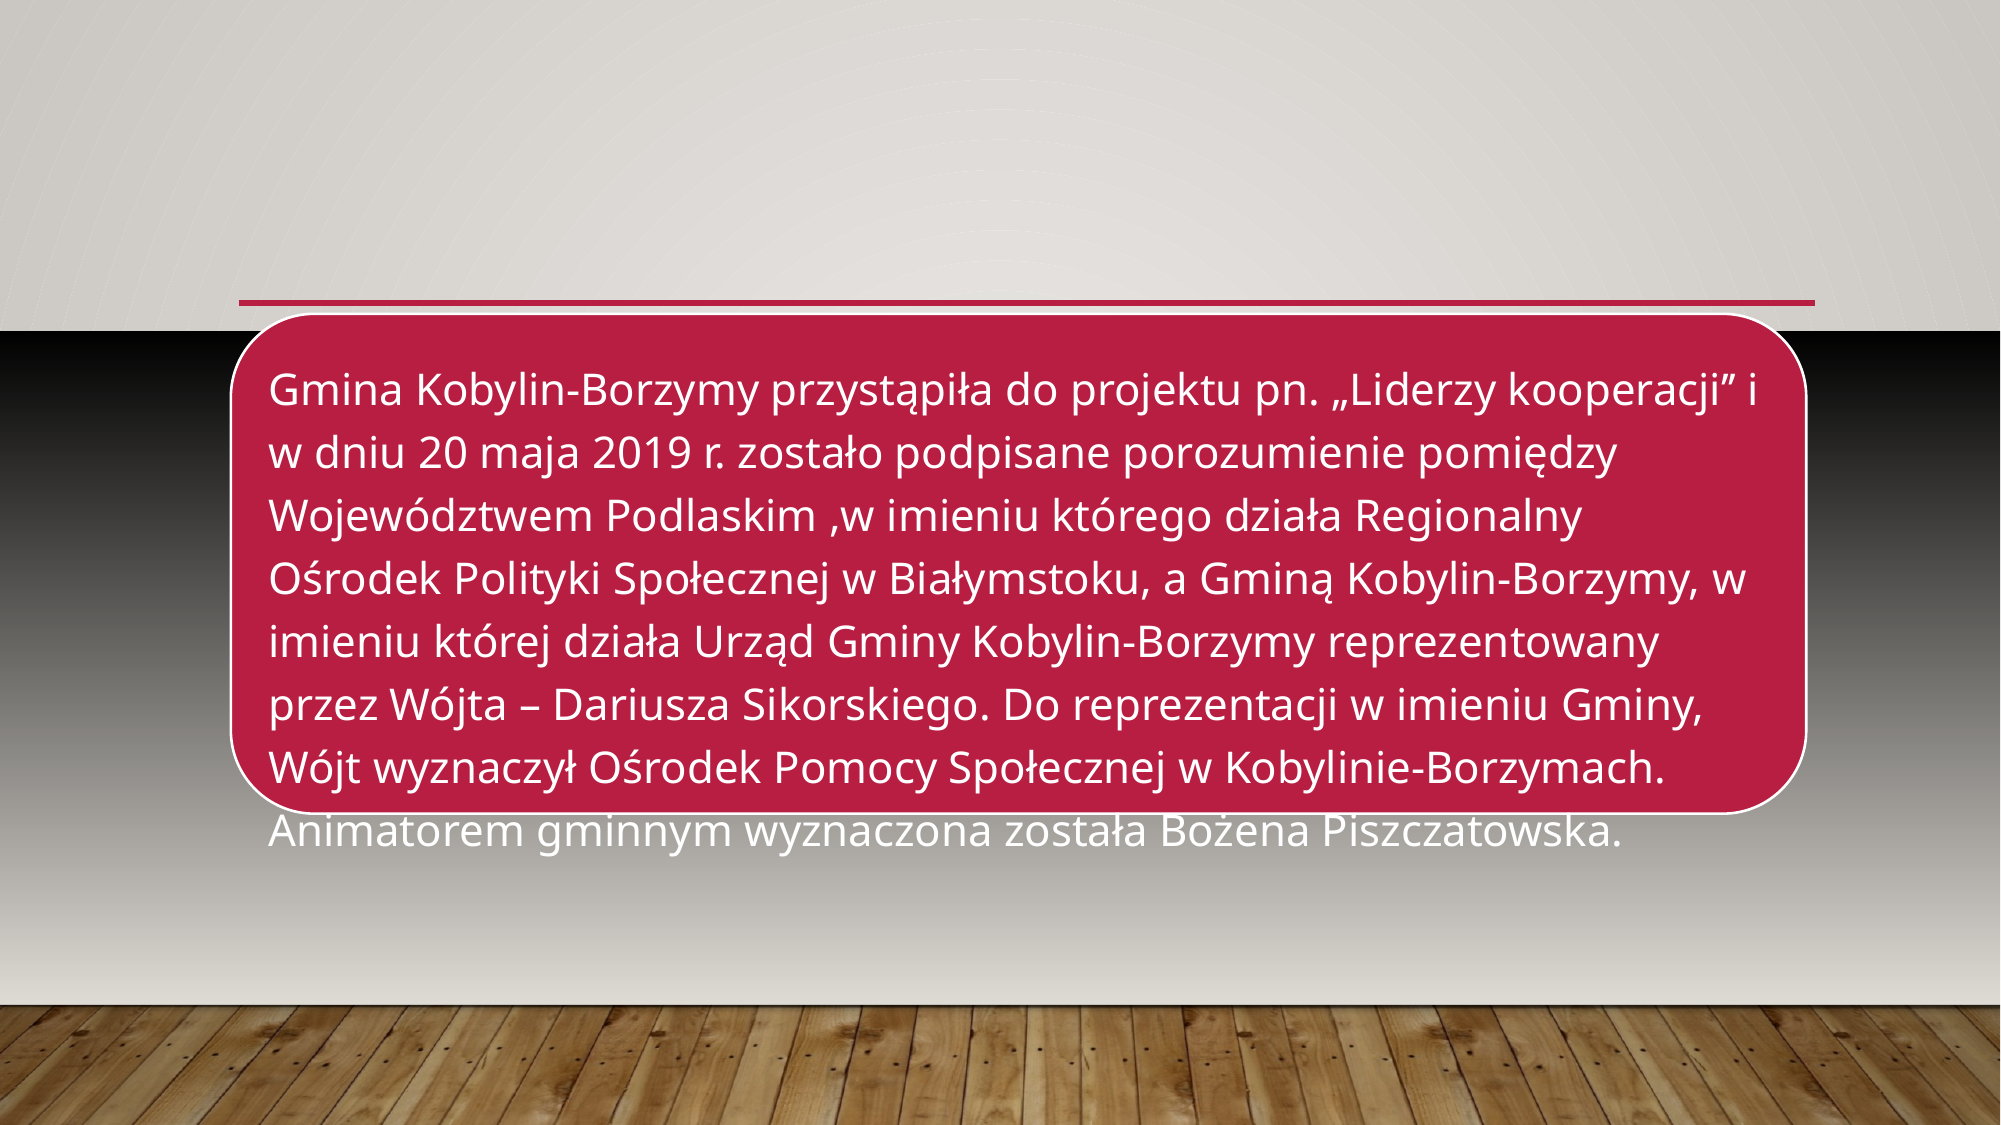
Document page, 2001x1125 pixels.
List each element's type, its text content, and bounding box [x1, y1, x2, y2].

text_box Gmina Kobylin-Borzymy przystąpiła do projektu pn. „Liderzy kooperacji’’ i w dniu 20 maja 2019 r. zostało podpisane porozumienie pomiędzy Województwem Podlaskim ,w imieniu którego działa Regionalny Ośrodek Polityki Społecznej w Białymstoku, a Gminą Kobylin-Borzymy, w imieniu której działa Urząd Gminy Kobylin-Borzymy reprezentowany przez Wójta – Dariusza Sikorskiego. Do reprezentacji w imieniu Gminy, Wójt wyznaczył Ośrodek Pomocy Społecznej w Kobylinie-Borzymach. Animatorem gminnym wyznaczona została Bożena Piszczatowska. [230, 313, 1807, 814]
